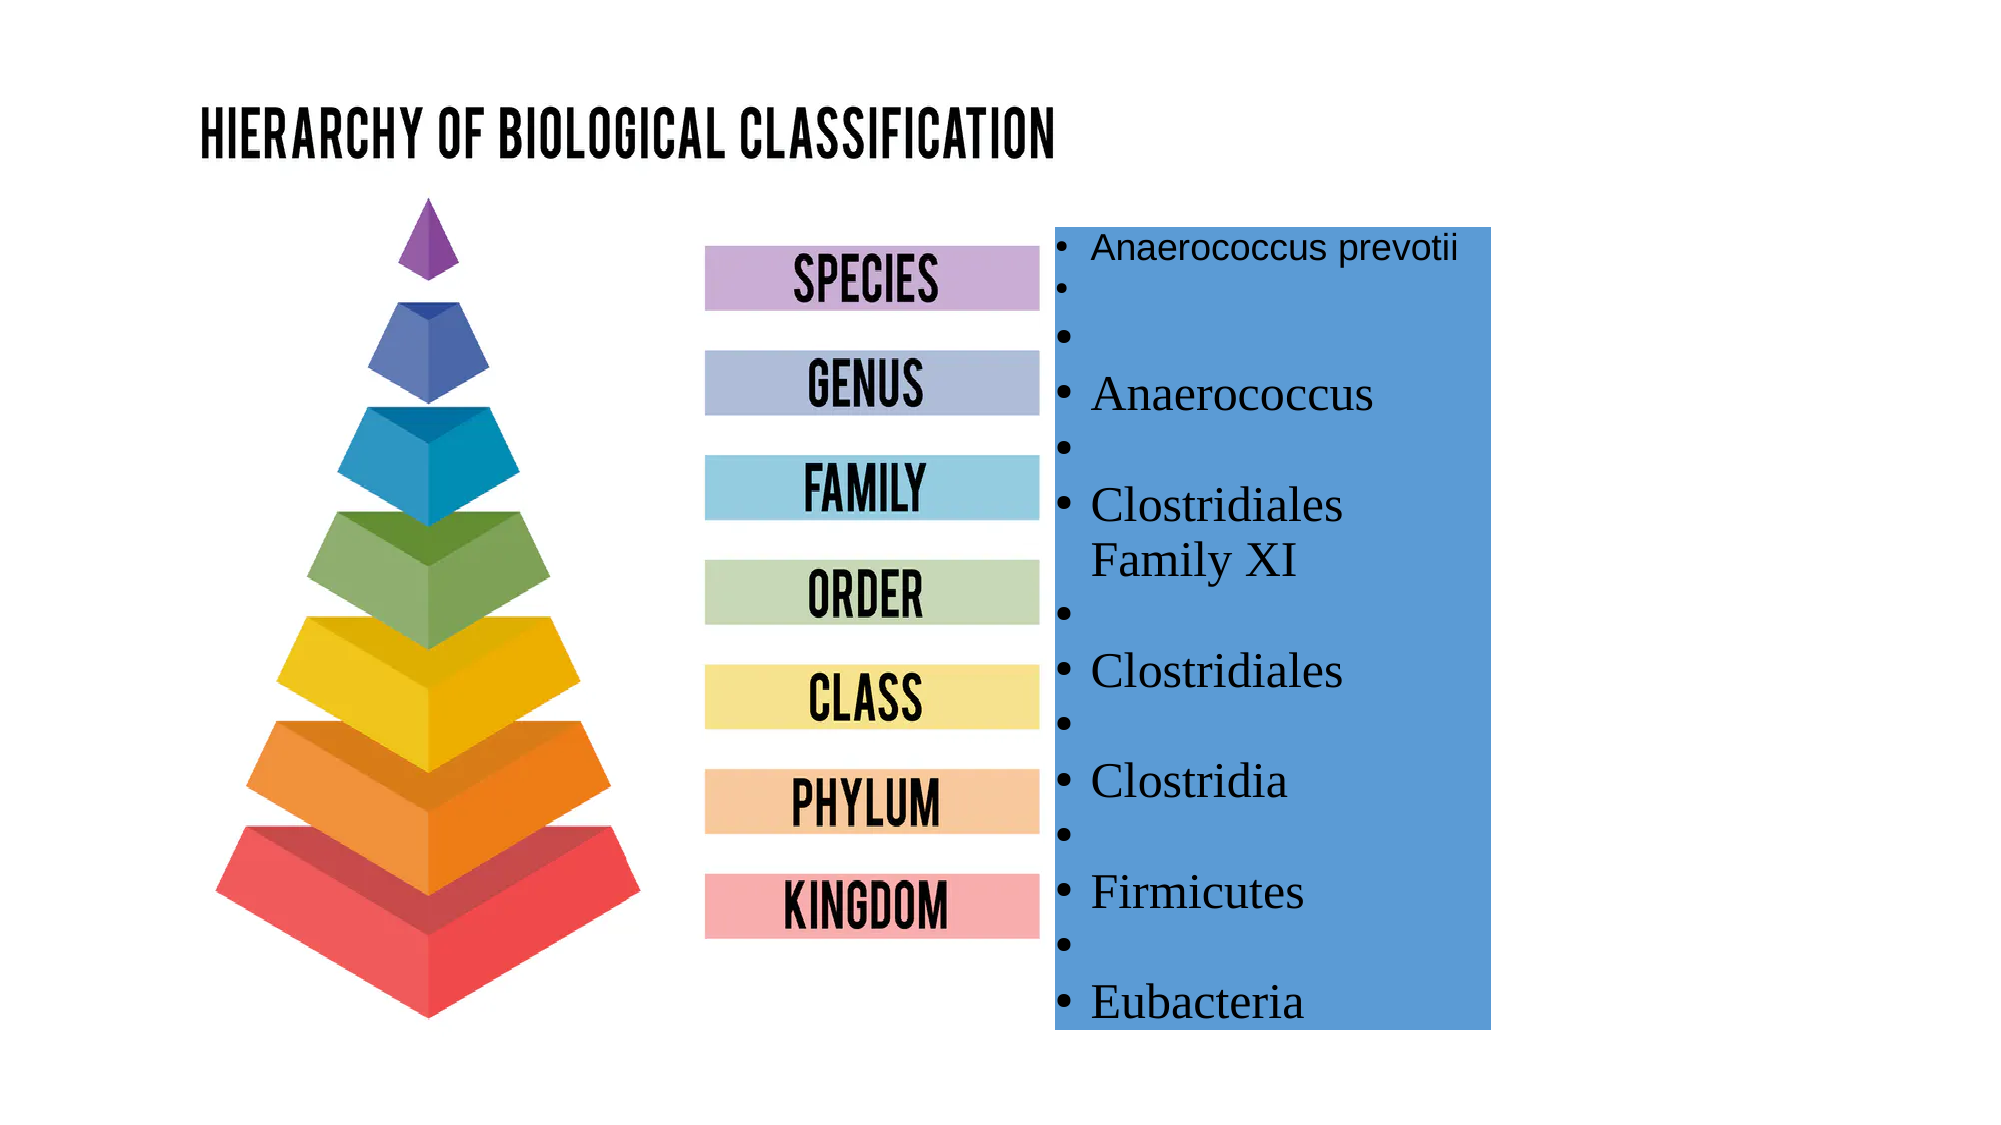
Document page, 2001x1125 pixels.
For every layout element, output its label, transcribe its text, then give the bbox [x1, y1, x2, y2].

table_cell Anaerococcus [1055, 311, 1491, 421]
picture [128, 75, 1126, 1052]
table_cell Eubacteria [1055, 919, 1491, 1030]
table_header Anaerococcus prevotii [1055, 227, 1491, 311]
table_cell Firmicutes [1055, 808, 1491, 919]
table_cell Clostridia [1055, 698, 1491, 808]
table_cell Clostridiales [1055, 587, 1491, 698]
table_cell Clostridiales Family XI [1055, 421, 1491, 587]
